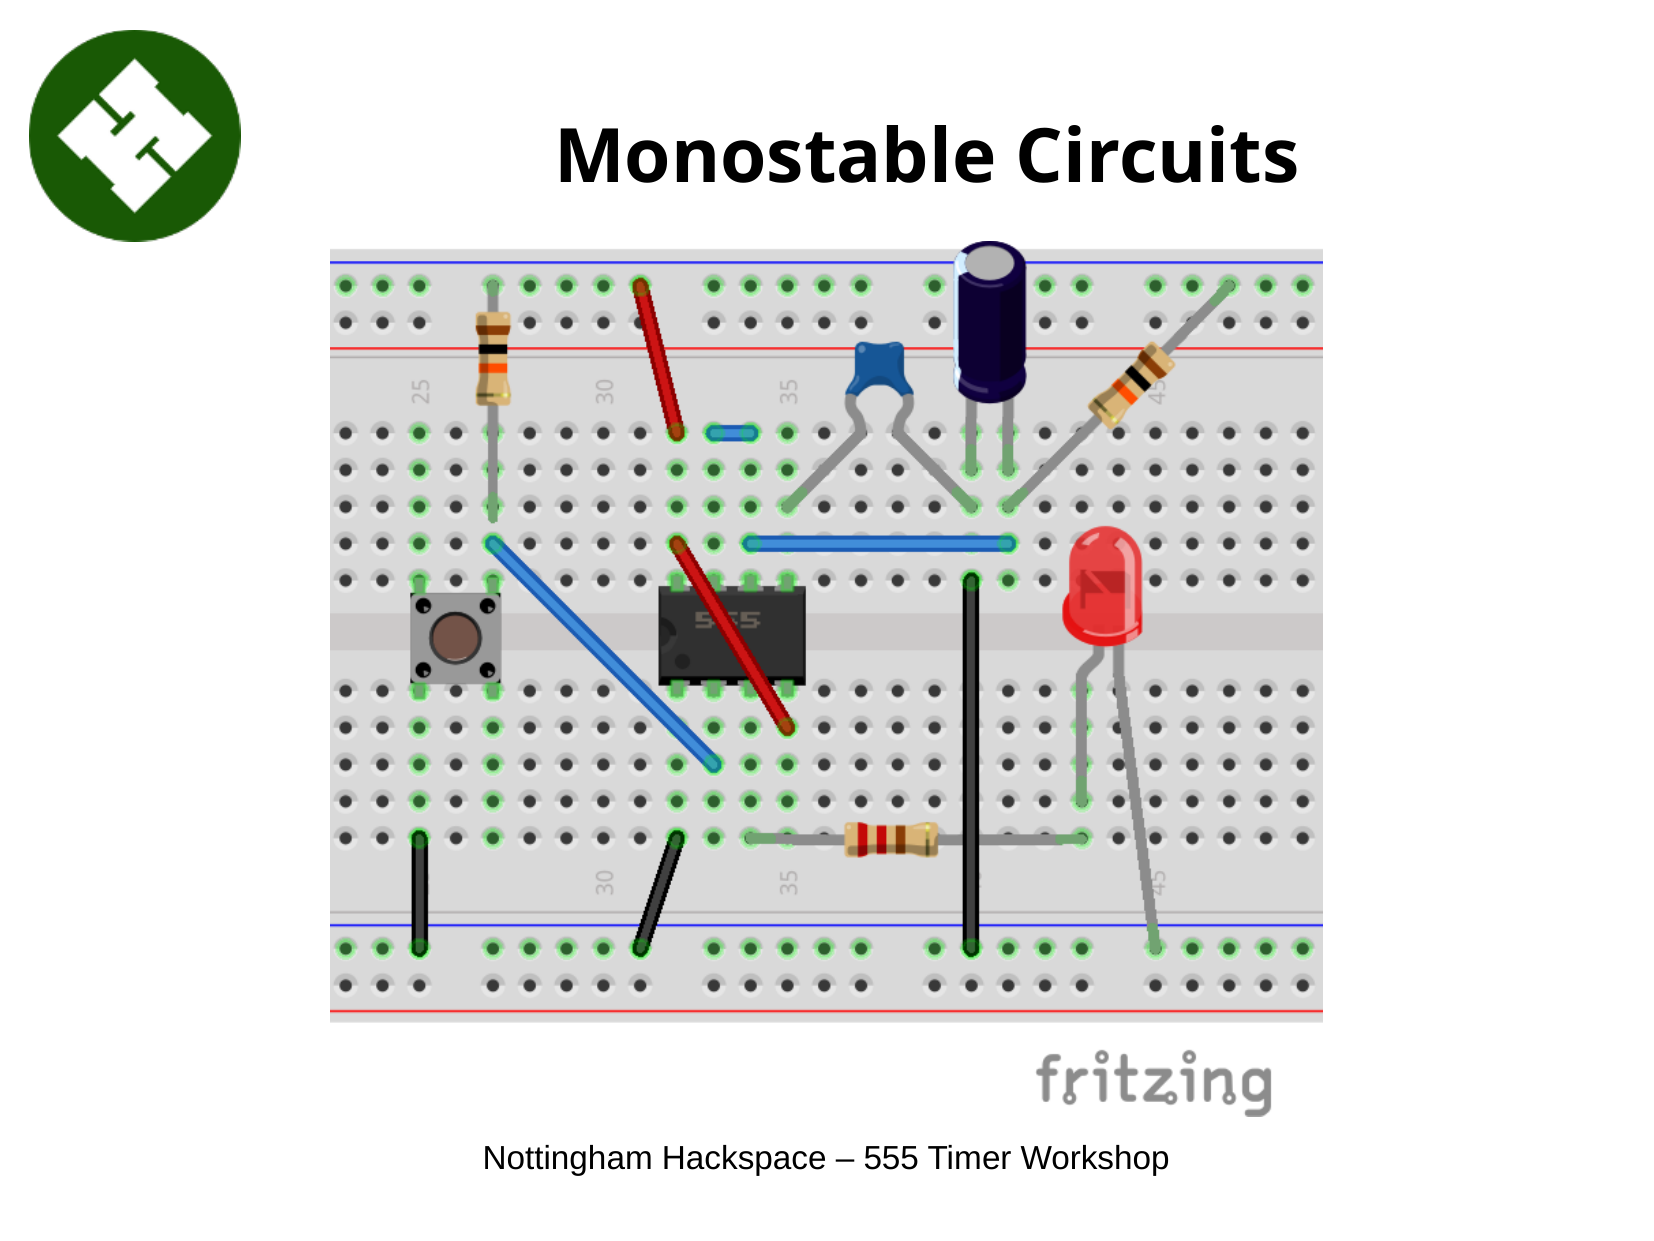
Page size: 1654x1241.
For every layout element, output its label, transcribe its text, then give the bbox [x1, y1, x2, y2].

title Monostable Circuits [283, 49, 1571, 257]
picture [330, 241, 1323, 1117]
picture [29, 30, 241, 242]
